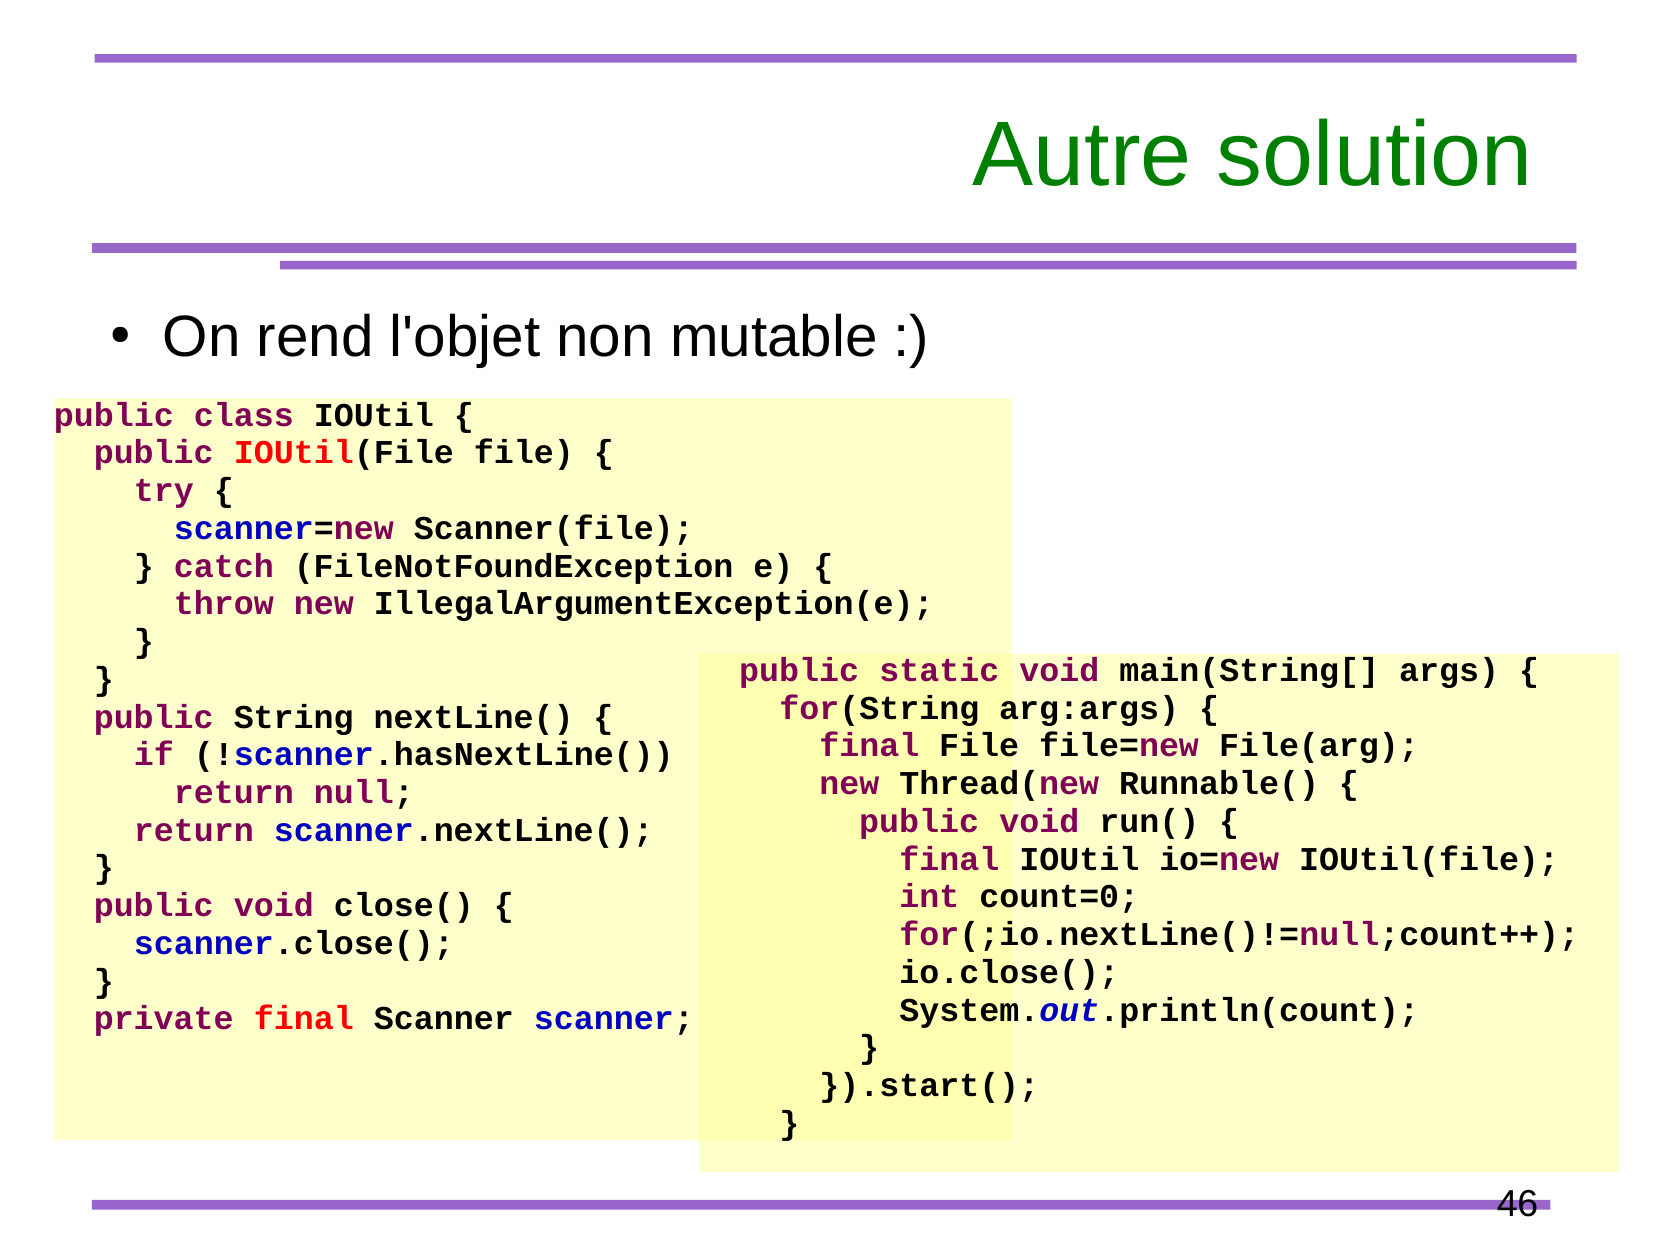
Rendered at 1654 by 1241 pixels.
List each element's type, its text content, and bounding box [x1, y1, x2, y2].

list On rend l'objet non mutable :) [92, 303, 1563, 382]
title Autre solution [121, 49, 1534, 257]
text_box public class IOUtil { public IOUtil(File file) { try { scanner=new Scanner(file); } catch (FileNotFoundException e) { throw new IllegalArgumentException(e); } } public String nextLine() { if (!scanner.hasNextLine()) return null; return scanner.nextLine(); } public void close() { scanner.close(); } private final Scanner scanner; [53, 398, 1012, 1141]
text_box public static void main(String[] args) { for(String arg:args) { final File file=new File(arg); new Thread(new Runnable() { public void run() { final IOUtil io=new IOUtil(file); int count=0; for(;io.nextLine()!=null;count++); io.close(); System.out.println(count); } }).start(); } } [699, 653, 1619, 1172]
